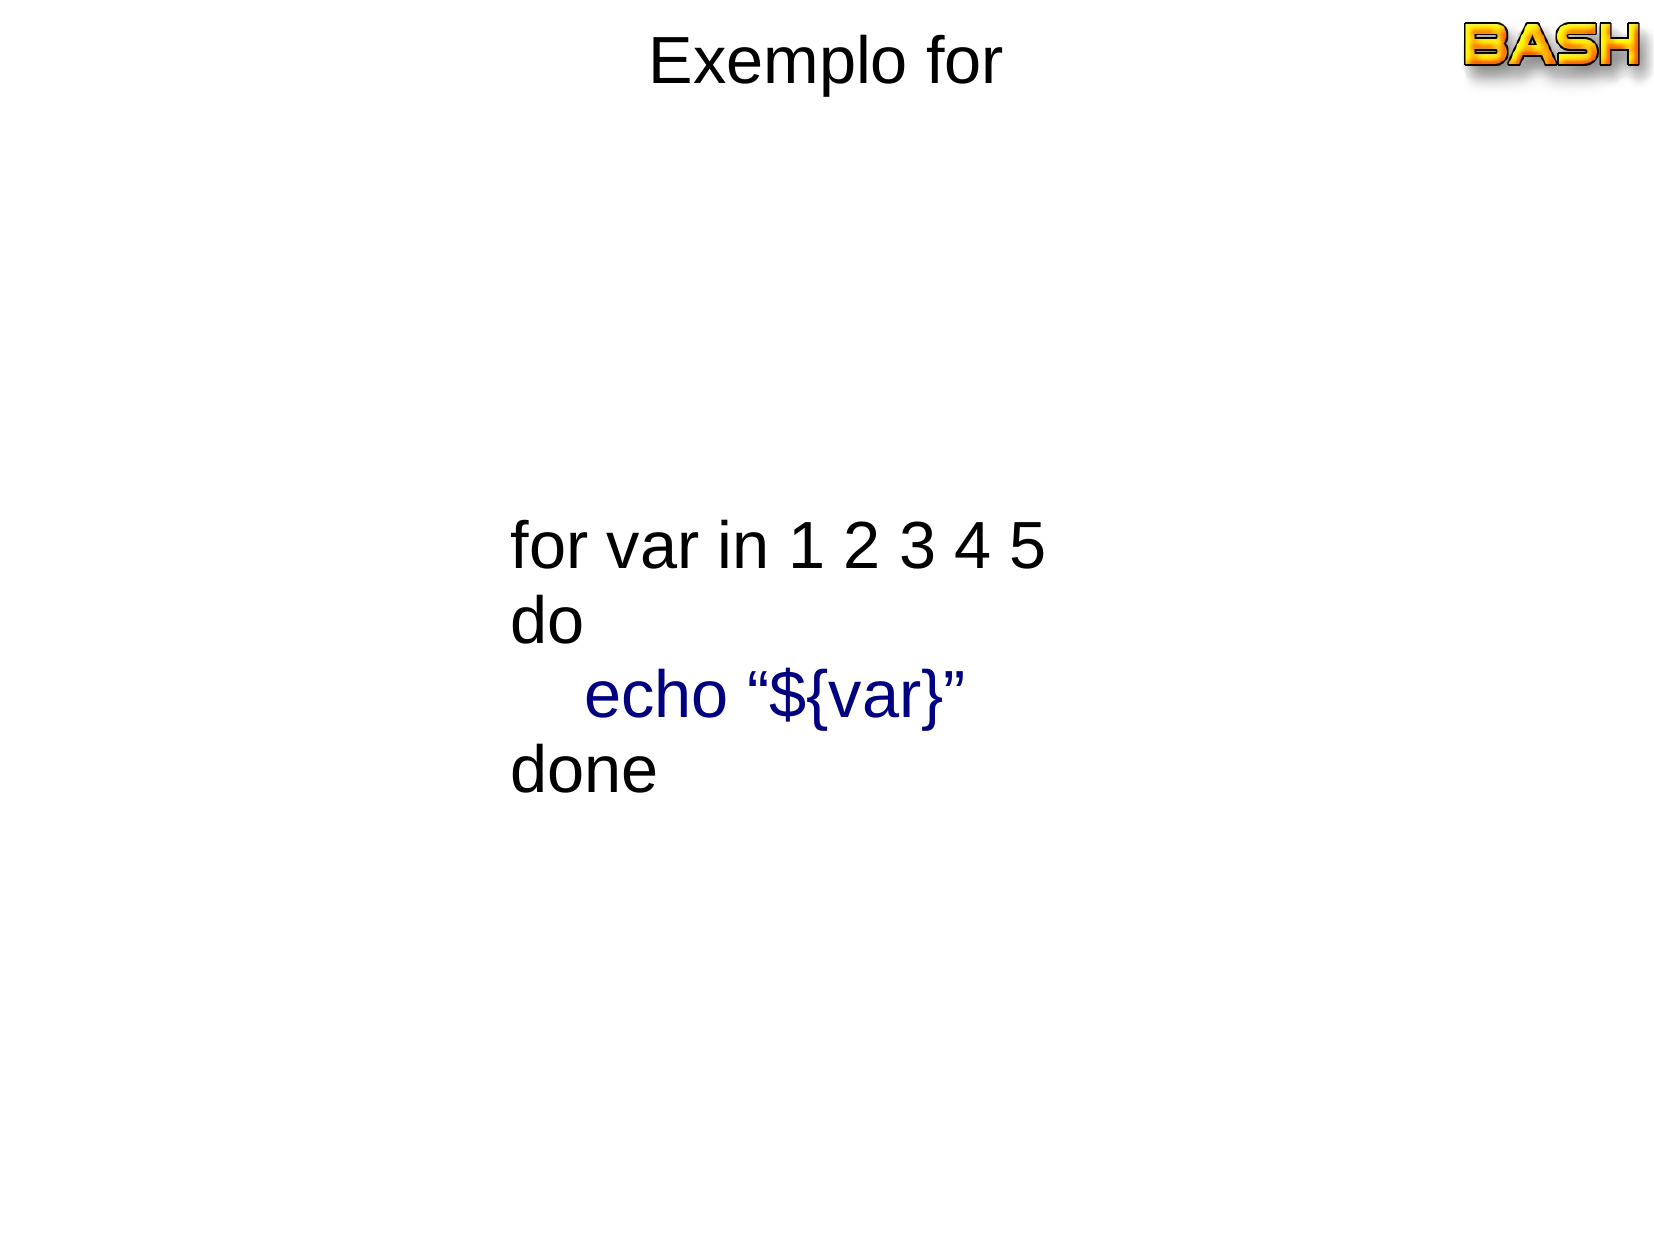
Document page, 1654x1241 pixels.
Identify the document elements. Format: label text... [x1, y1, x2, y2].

picture [1450, 0, 1654, 96]
title for var in 1 2 3 4 5 do echo “${var}” done [510, 507, 1146, 808]
title Exemplo for [82, 22, 1571, 98]
